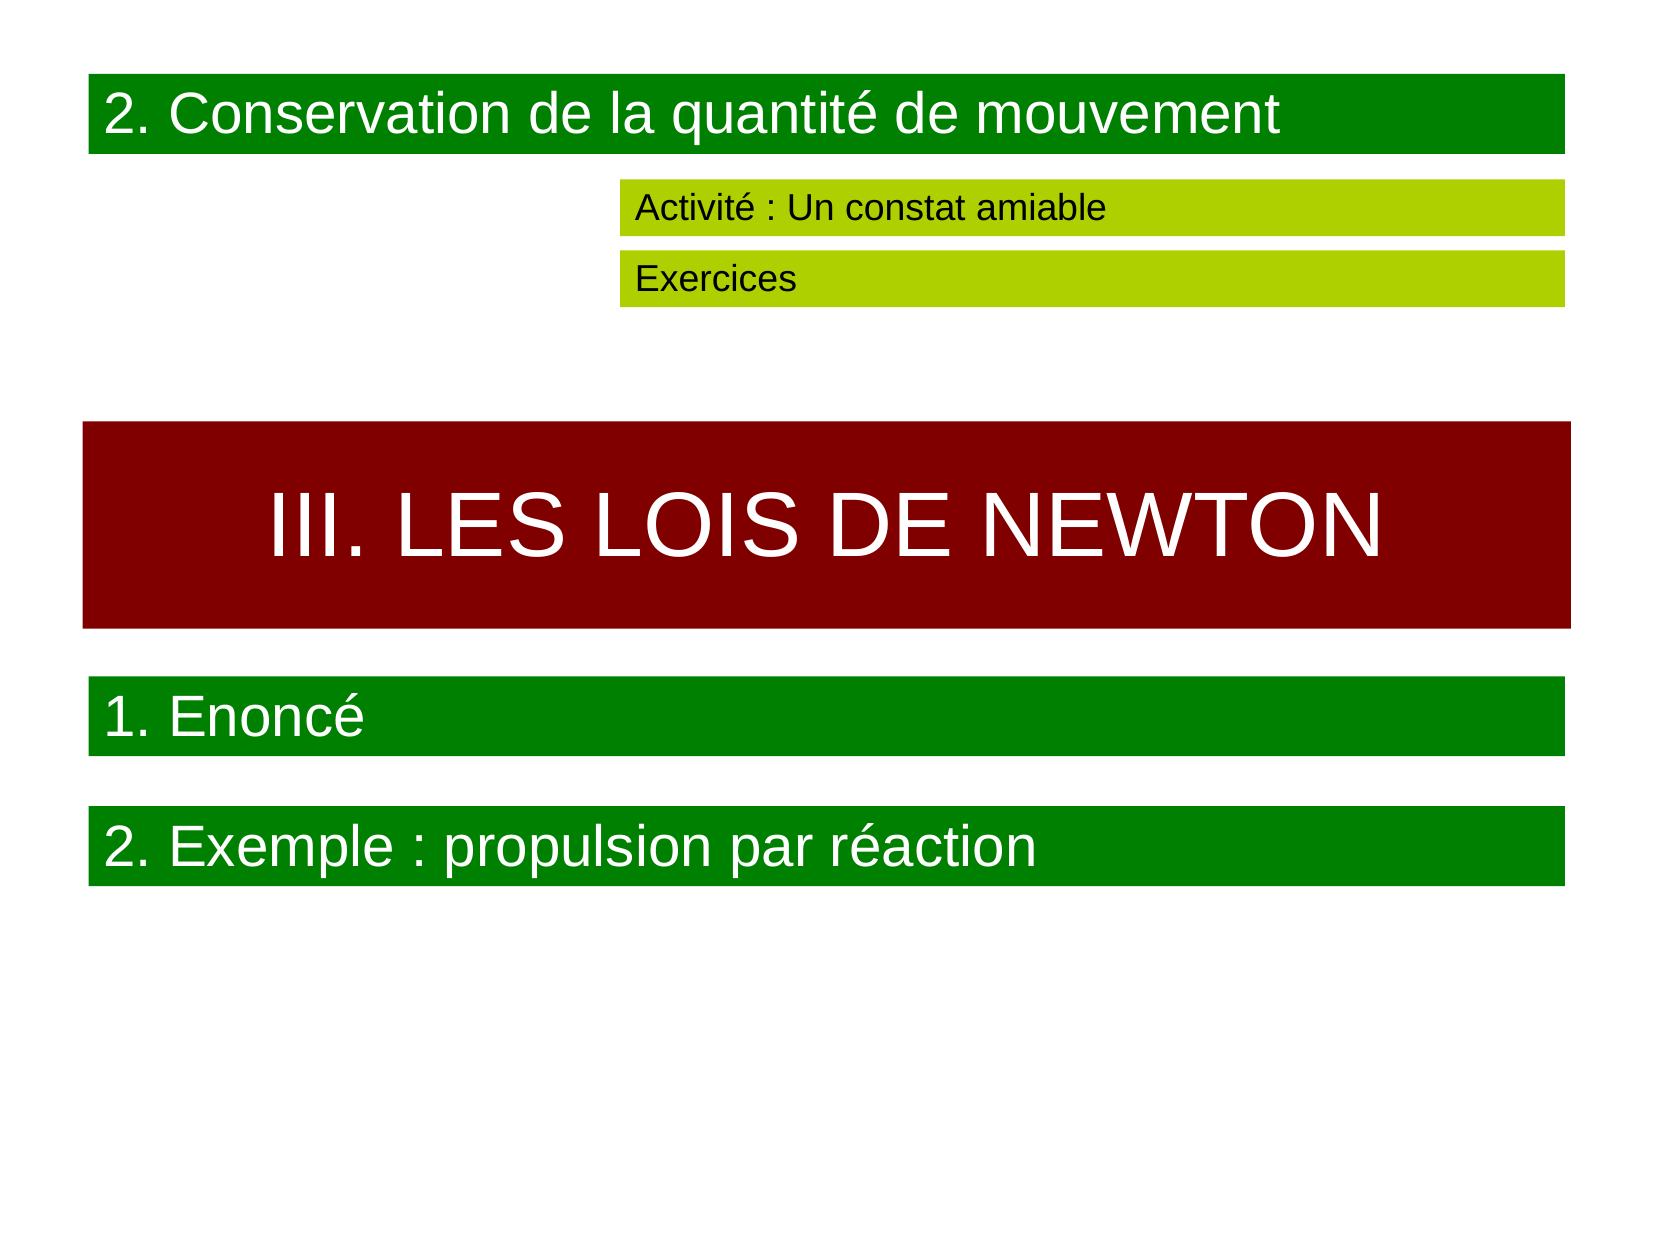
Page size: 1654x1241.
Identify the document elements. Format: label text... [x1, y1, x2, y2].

text_box 2. Exemple : propulsion par réaction [88, 806, 1565, 886]
text_box 2. Conservation de la quantité de mouvement [88, 73, 1565, 154]
title III. LES LOIS DE NEWTON [82, 421, 1571, 629]
text_box Exercices [620, 250, 1565, 308]
text_box Activité : Un constat amiable [620, 179, 1565, 237]
text_box 1. Enoncé [88, 676, 1565, 756]
